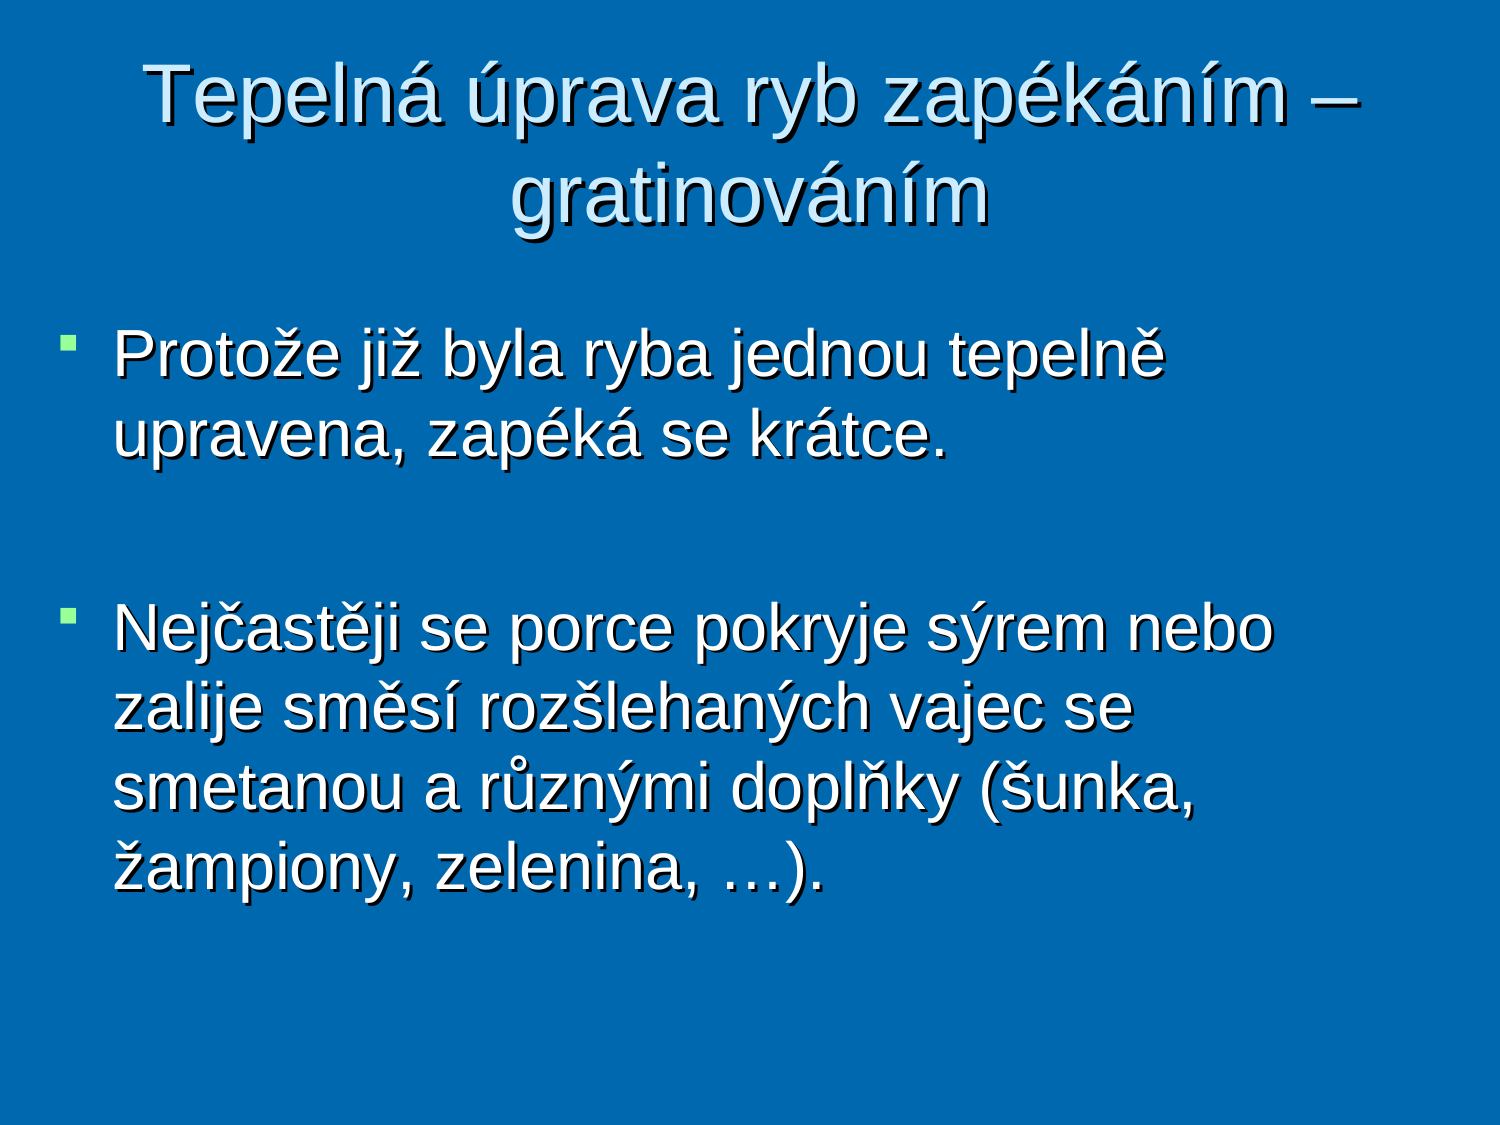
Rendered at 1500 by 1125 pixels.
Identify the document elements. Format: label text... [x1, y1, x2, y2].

title Tepelná úprava ryb zapékáním – gratinováním [75, 31, 1426, 247]
list Protože již byla ryba jednou tepelně upravena, zapéká se krátce. Nejčastěji se porce pokryje sýrem nebo zalije směsí rozšlehaných vajec se smetanou a různými doplňky (šunka, žampiony, zelenina, …). [41, 302, 1425, 1005]
